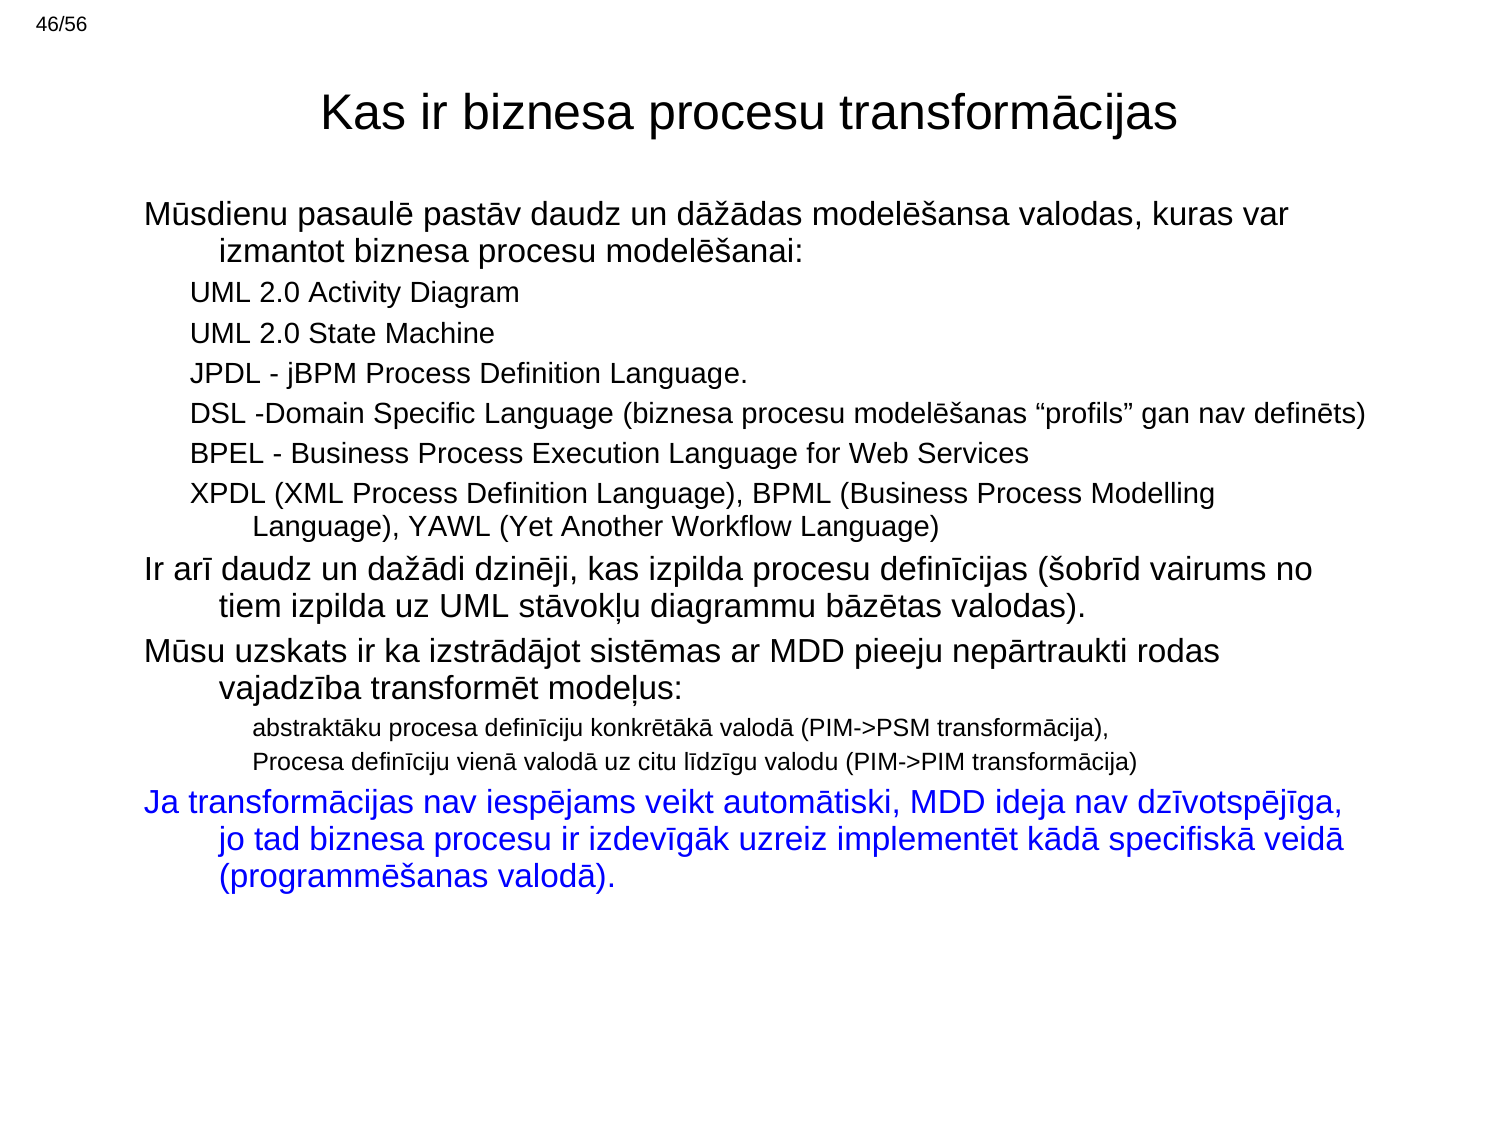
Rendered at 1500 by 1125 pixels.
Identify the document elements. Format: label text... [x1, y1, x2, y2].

title Kas ir biznesa procesu transformācijas [112, 62, 1388, 163]
list Mūsdienu pasaulē pastāv daudz un dāžādas modelēšansa valodas, kuras var izmantot biznesa procesu modelēšanai: UML 2.0 Activity Diagram UML 2.0 State Machine JPDL - jBPM Process Definition Language. DSL -Domain Specific Language (biznesa procesu modelēšanas “profils” gan nav definēts) BPEL - Business Process Execution Language for Web Services XPDL (XML Process Definition Language), BPML (Business Process Modelling Language), YAWL (Yet Another Workflow Language) Ir arī daudz un dažādi dzinēji, kas izpilda procesu definīcijas (šobrīd vairums no tiem izpilda uz UML stāvokļu diagrammu bāzētas valodas). Mūsu uzskats ir ka izstrādājot sistēmas ar MDD pieeju nepārtraukti rodas vajadzība transformēt modeļus: abstraktāku procesa definīciju konkrētākā valodā (PIM->PSM transformācija), Procesa definīciju vienā valodā uz citu līdzīgu valodu (PIM->PIM transformācija) Ja transformācijas nav iespējams veikt automātiski, MDD ideja nav dzīvotspējīga, jo tad biznesa procesu ir izdevīgāk uzreiz implementēt kādā specifiskā veidā (programmēšanas valodā). [112, 187, 1388, 1001]
